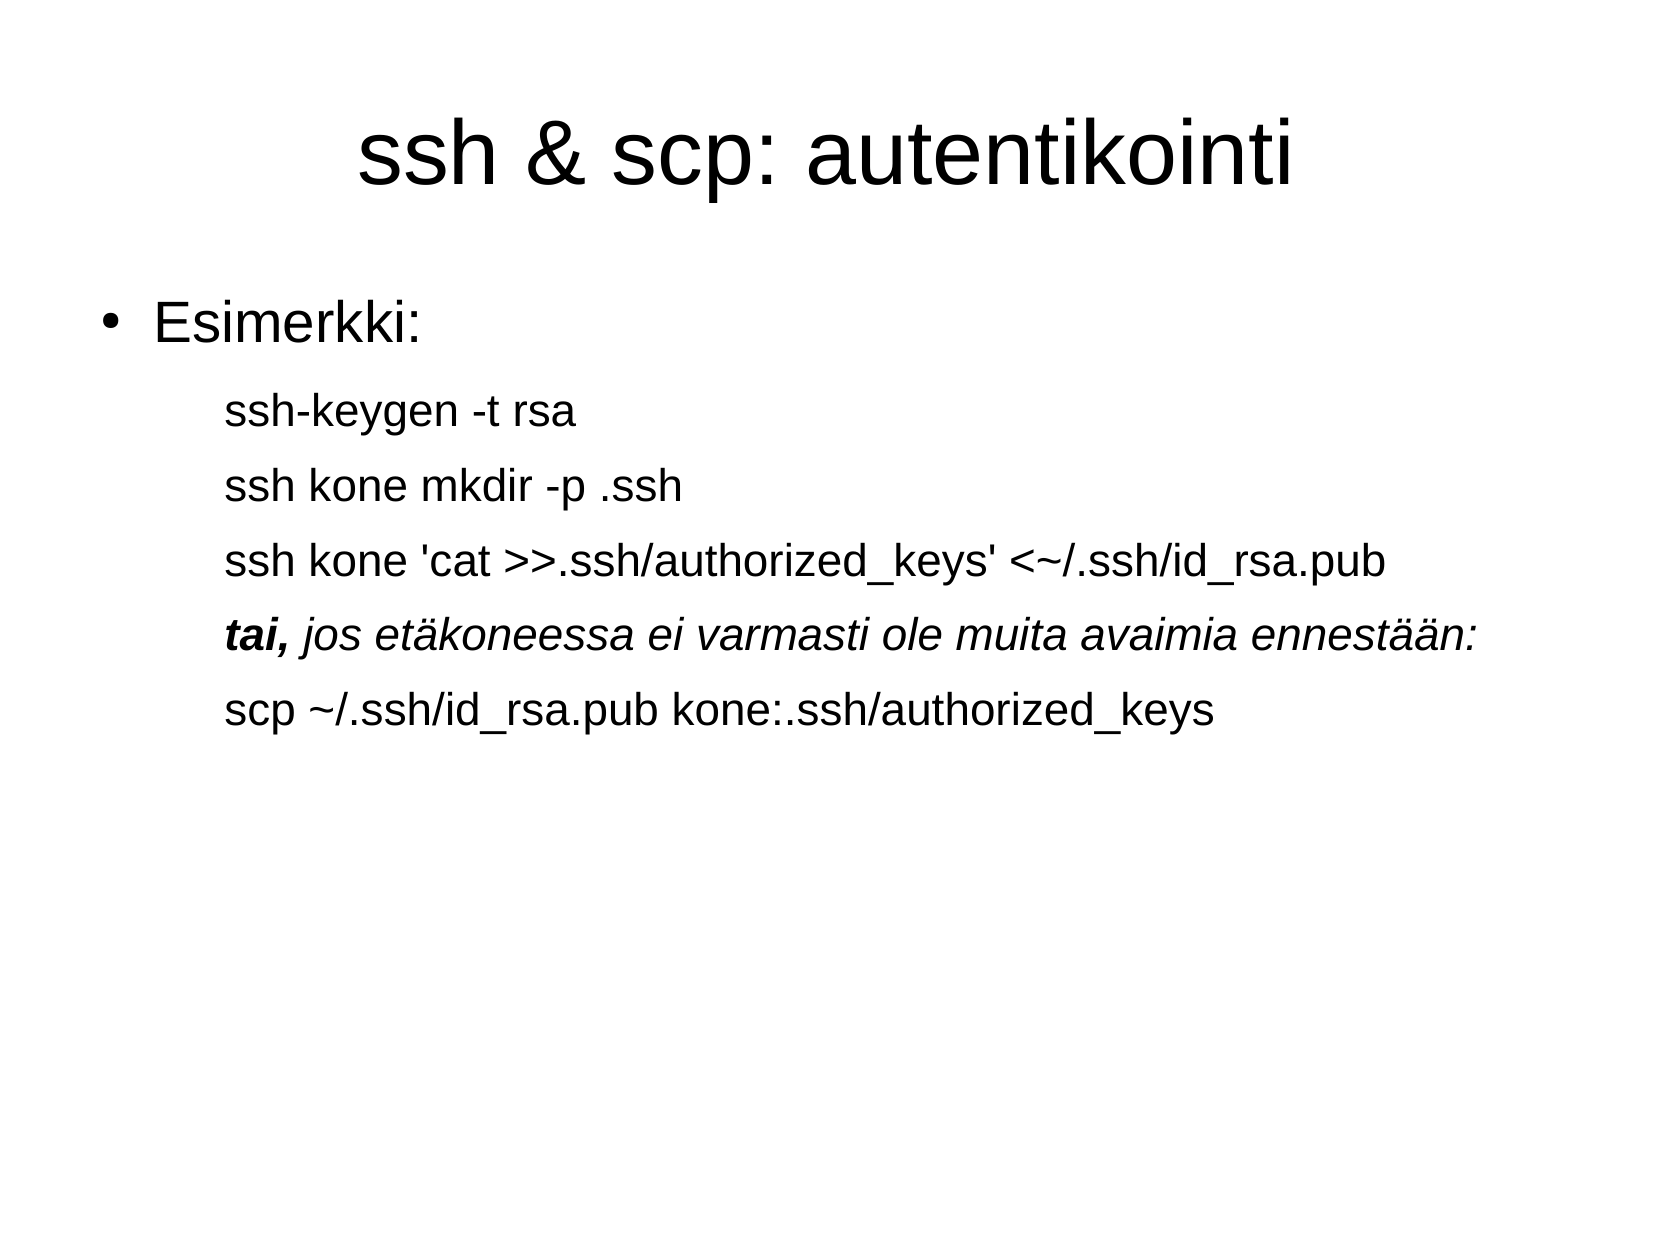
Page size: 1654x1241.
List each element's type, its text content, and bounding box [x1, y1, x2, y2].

list Esimerkki: ssh-keygen -t rsa ssh kone mkdir -p .ssh ssh kone 'cat >>.ssh/authorized_keys' <~/.ssh/id_rsa.pub tai, jos etäkoneessa ei varmasti ole muita avaimia ennestään: scp ~/.ssh/id_rsa.pub kone:.ssh/authorized_keys [82, 290, 1571, 1010]
title ssh & scp: autentikointi [82, 49, 1571, 257]
